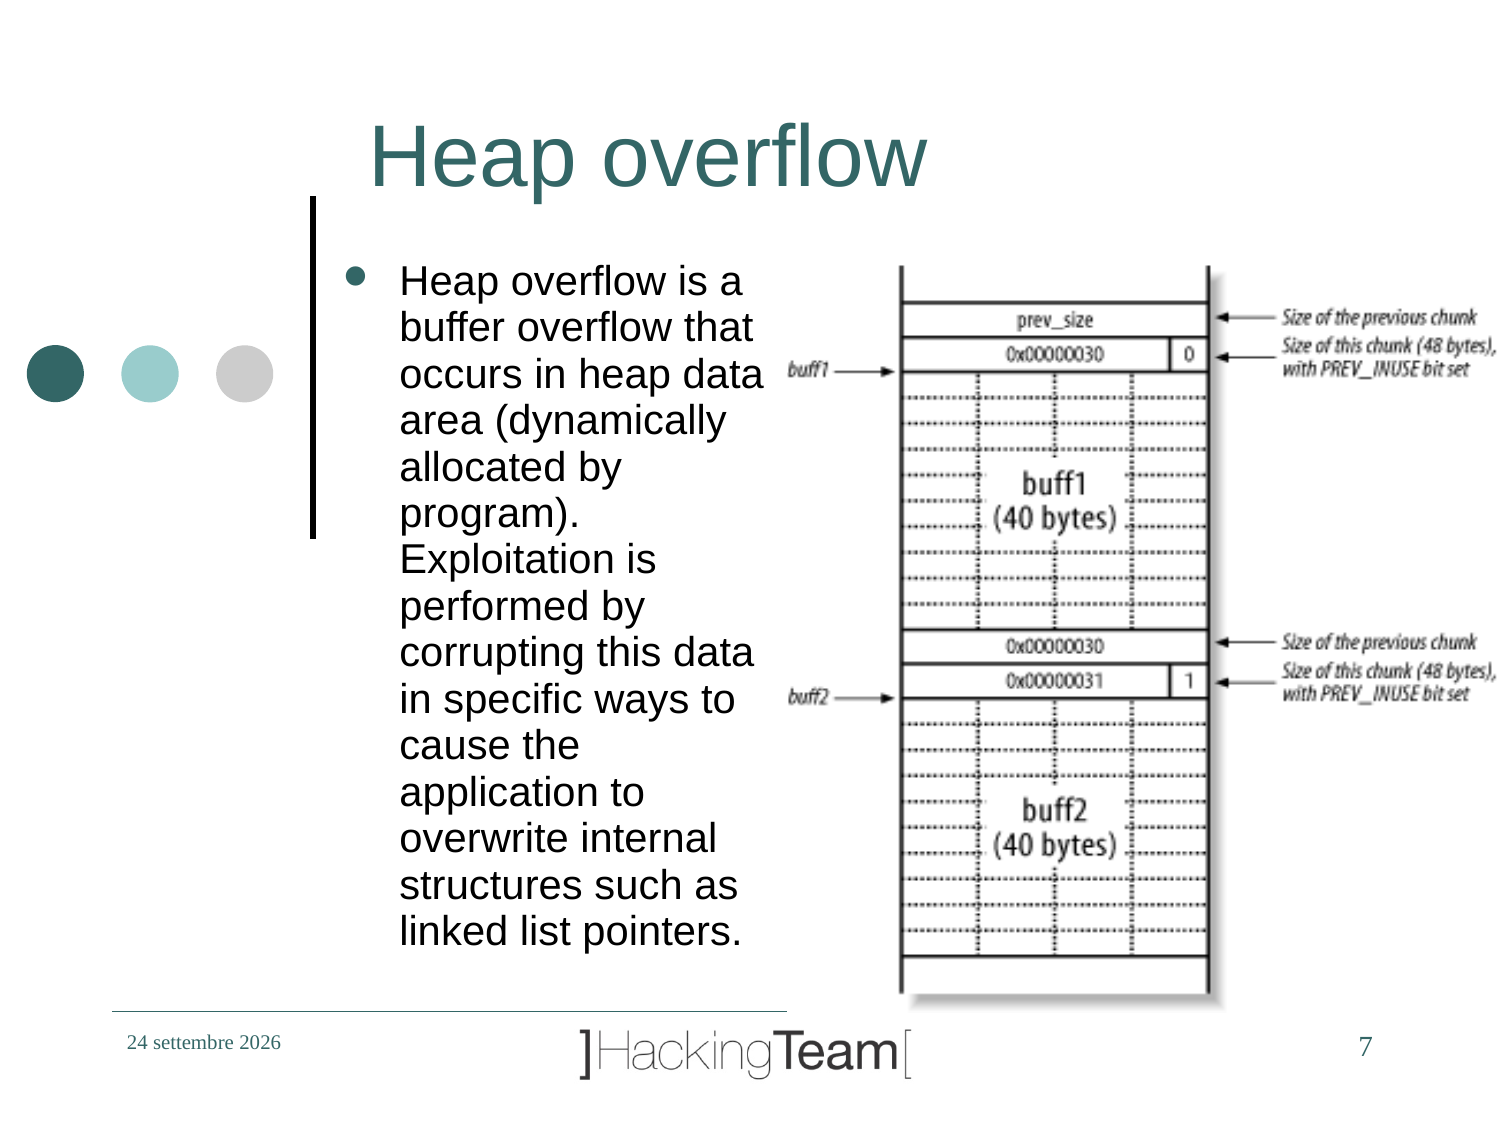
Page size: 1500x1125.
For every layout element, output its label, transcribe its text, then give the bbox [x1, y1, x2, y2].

picture [787, 262, 1500, 1013]
list Heap overflow is a buffer overflow that occurs in heap data area (dynamically allocated by program). Exploitation is performed by corrupting this data in specific ways to cause the application to overwrite internal structures such as linked list pointers. [225, 257, 787, 1013]
title Heap overflow [249, 31, 1401, 262]
picture [574, 1023, 916, 1084]
